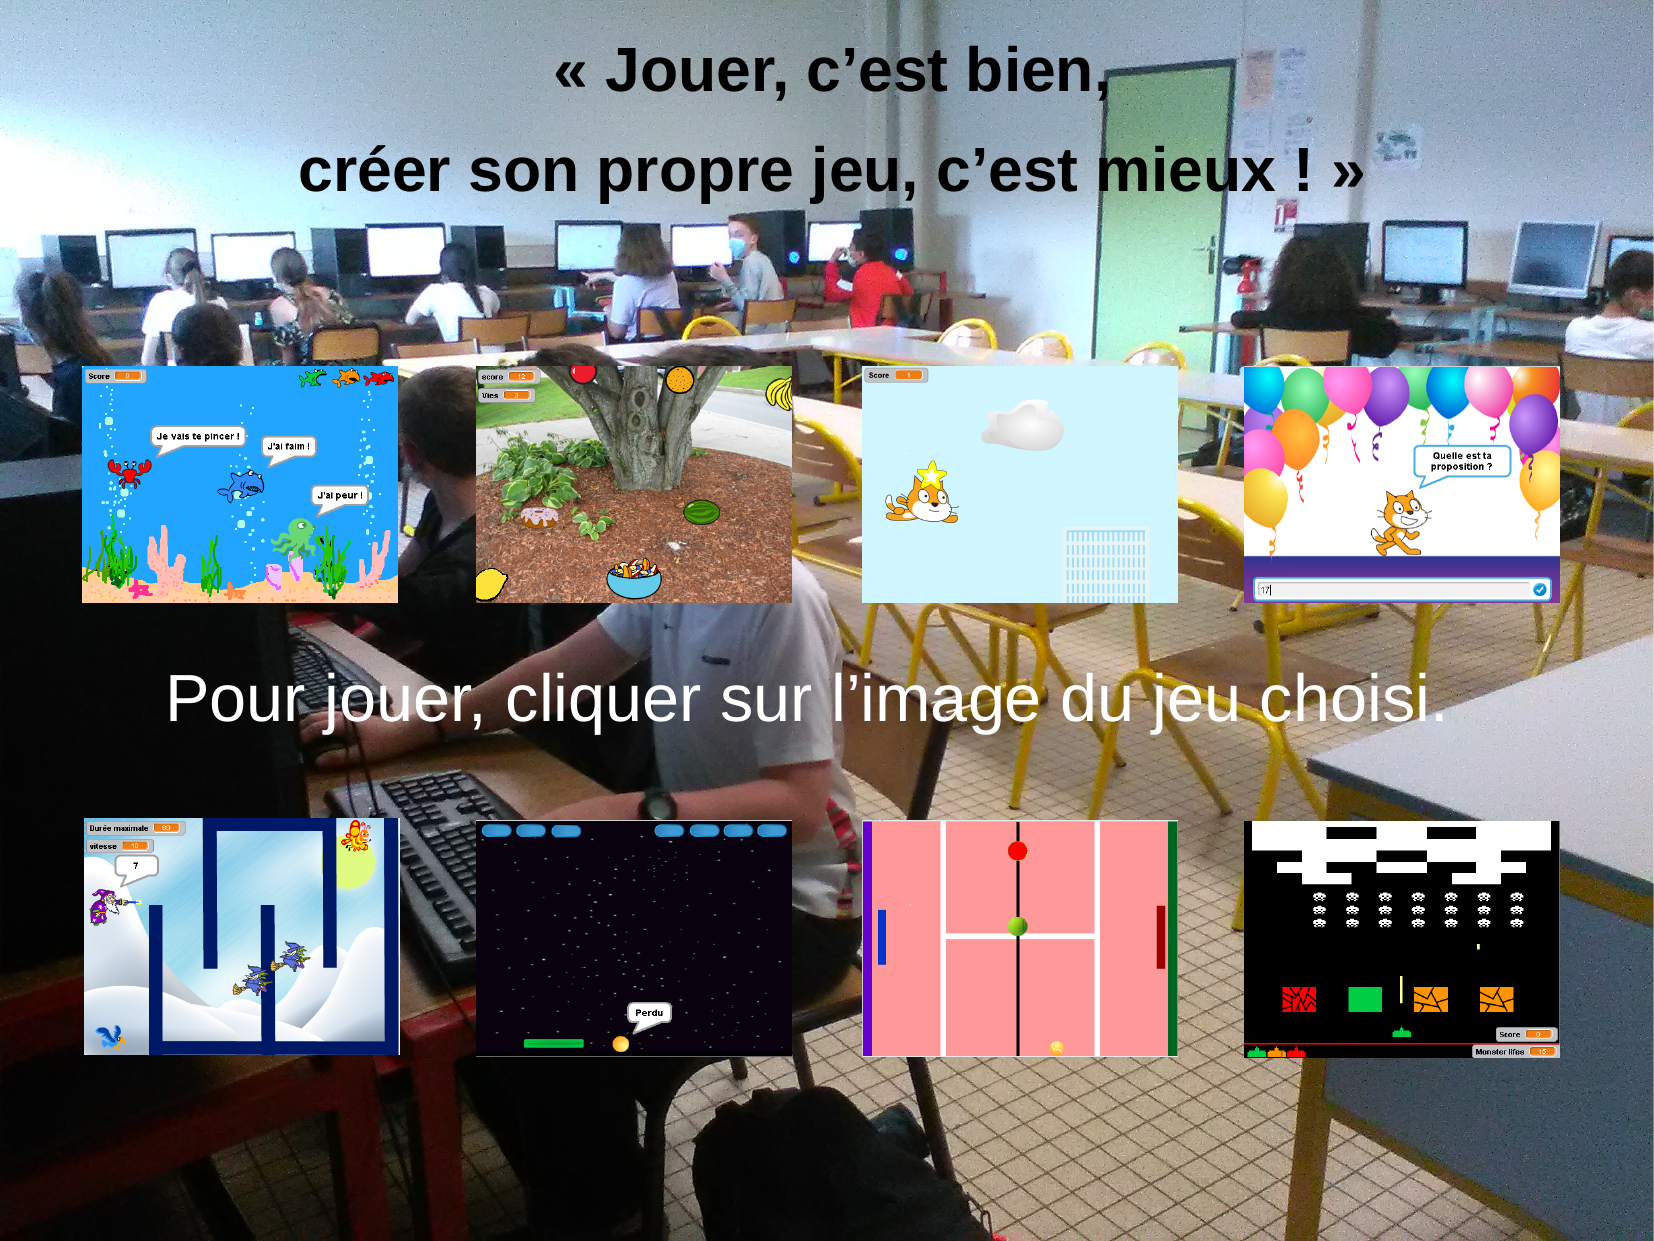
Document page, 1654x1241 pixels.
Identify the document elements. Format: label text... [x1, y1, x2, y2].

list Pour jouer, cliquer sur l’image du jeu choisi. [94, 660, 1548, 768]
picture [0, 0, 1654, 1241]
list « Jouer, c’est bien, créer son propre jeu, c’est mieux ! » [23, 35, 1642, 237]
